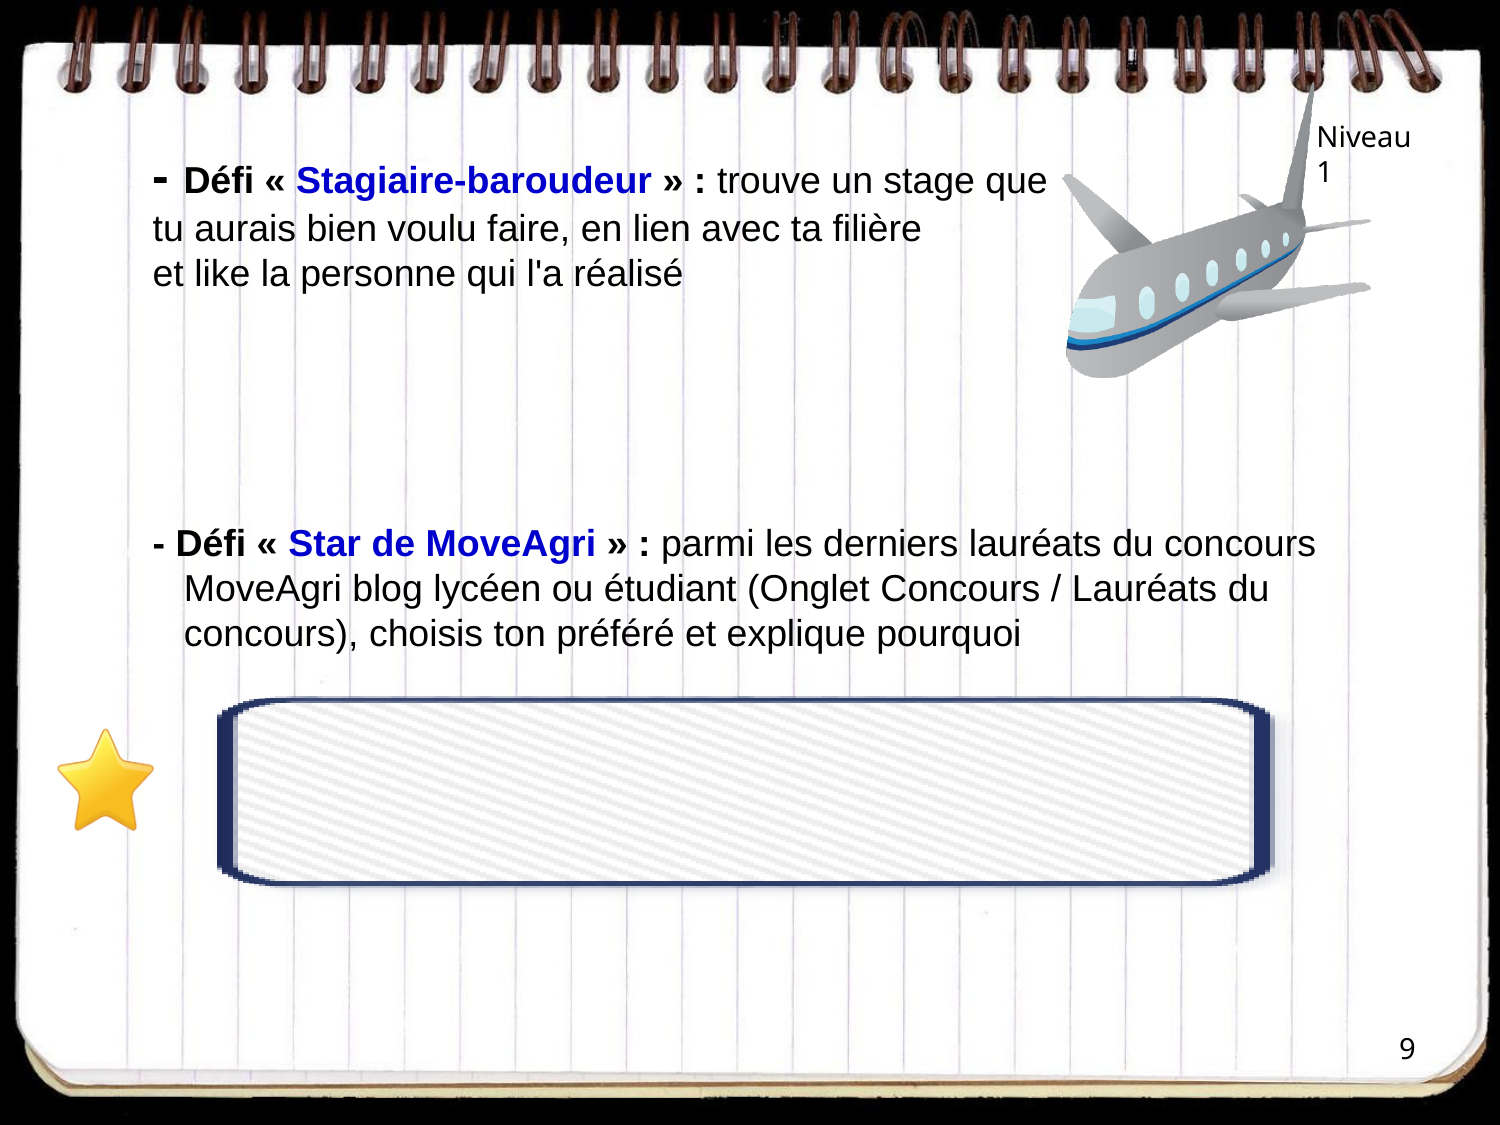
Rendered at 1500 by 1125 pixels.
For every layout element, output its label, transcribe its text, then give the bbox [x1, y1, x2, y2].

text_box - Défi « Stagiaire-baroudeur » : trouve un stage que tu aurais bien voulu faire, en lien avec ta filière et like la personne qui l'a réalisé - Défi « Star de MoveAgri » : parmi les derniers lauréats du concours MoveAgri blog lycéen ou étudiant (Onglet Concours / Lauréats du concours), choisis ton préféré et explique pourquoi [133, 90, 1444, 804]
picture [0, 0, 1500, 1125]
text_box <number> [1080, 1023, 1431, 1102]
